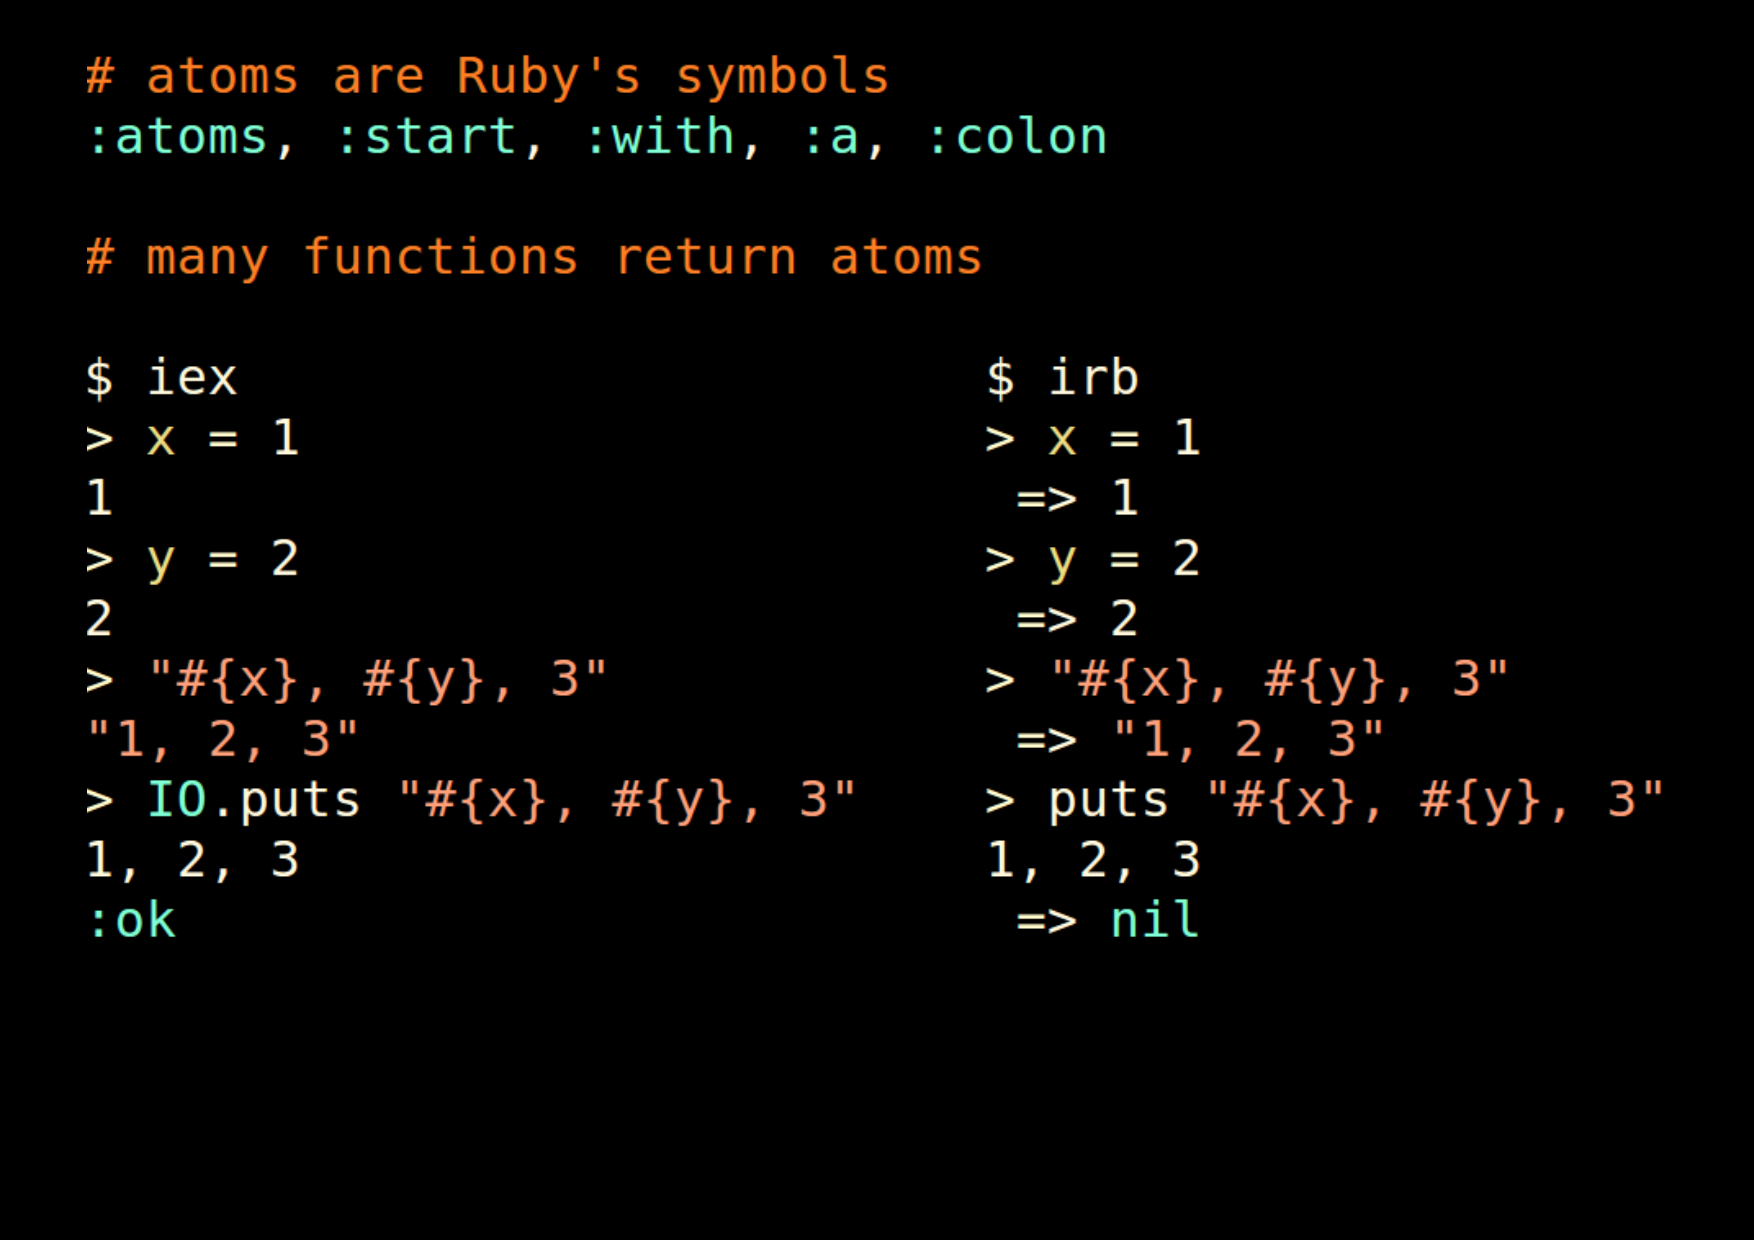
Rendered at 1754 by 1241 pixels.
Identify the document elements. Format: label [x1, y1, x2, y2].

picture [87, 49, 1679, 968]
